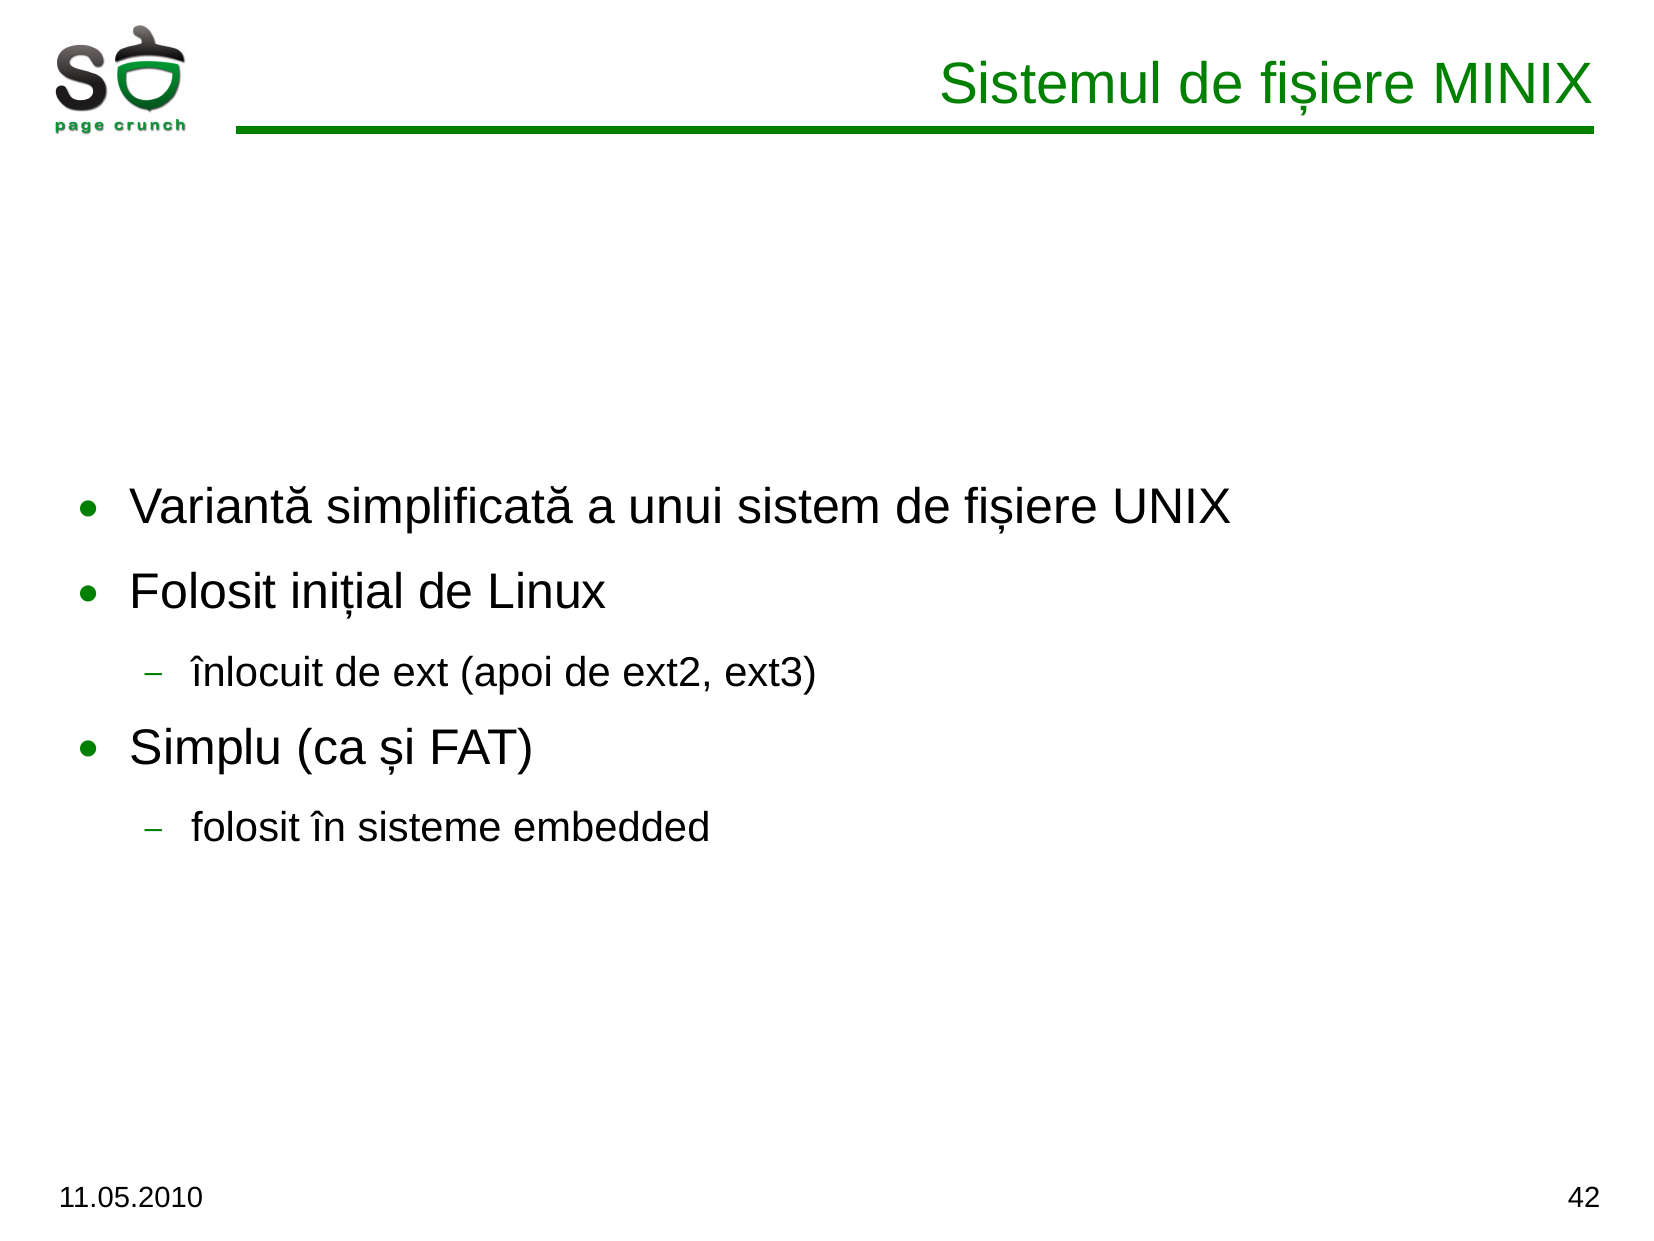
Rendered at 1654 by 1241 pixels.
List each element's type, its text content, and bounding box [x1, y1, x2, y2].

list Variantă simplificată a unui sistem de fișiere UNIX Folosit inițial de Linux înlocuit de ext (apoi de ext2, ext3) Simplu (ca și FAT) folosit în sisteme embedded [59, 177, 1595, 1152]
picture [53, 23, 188, 136]
title Sistemul de fișiere MINIX [236, 49, 1595, 119]
